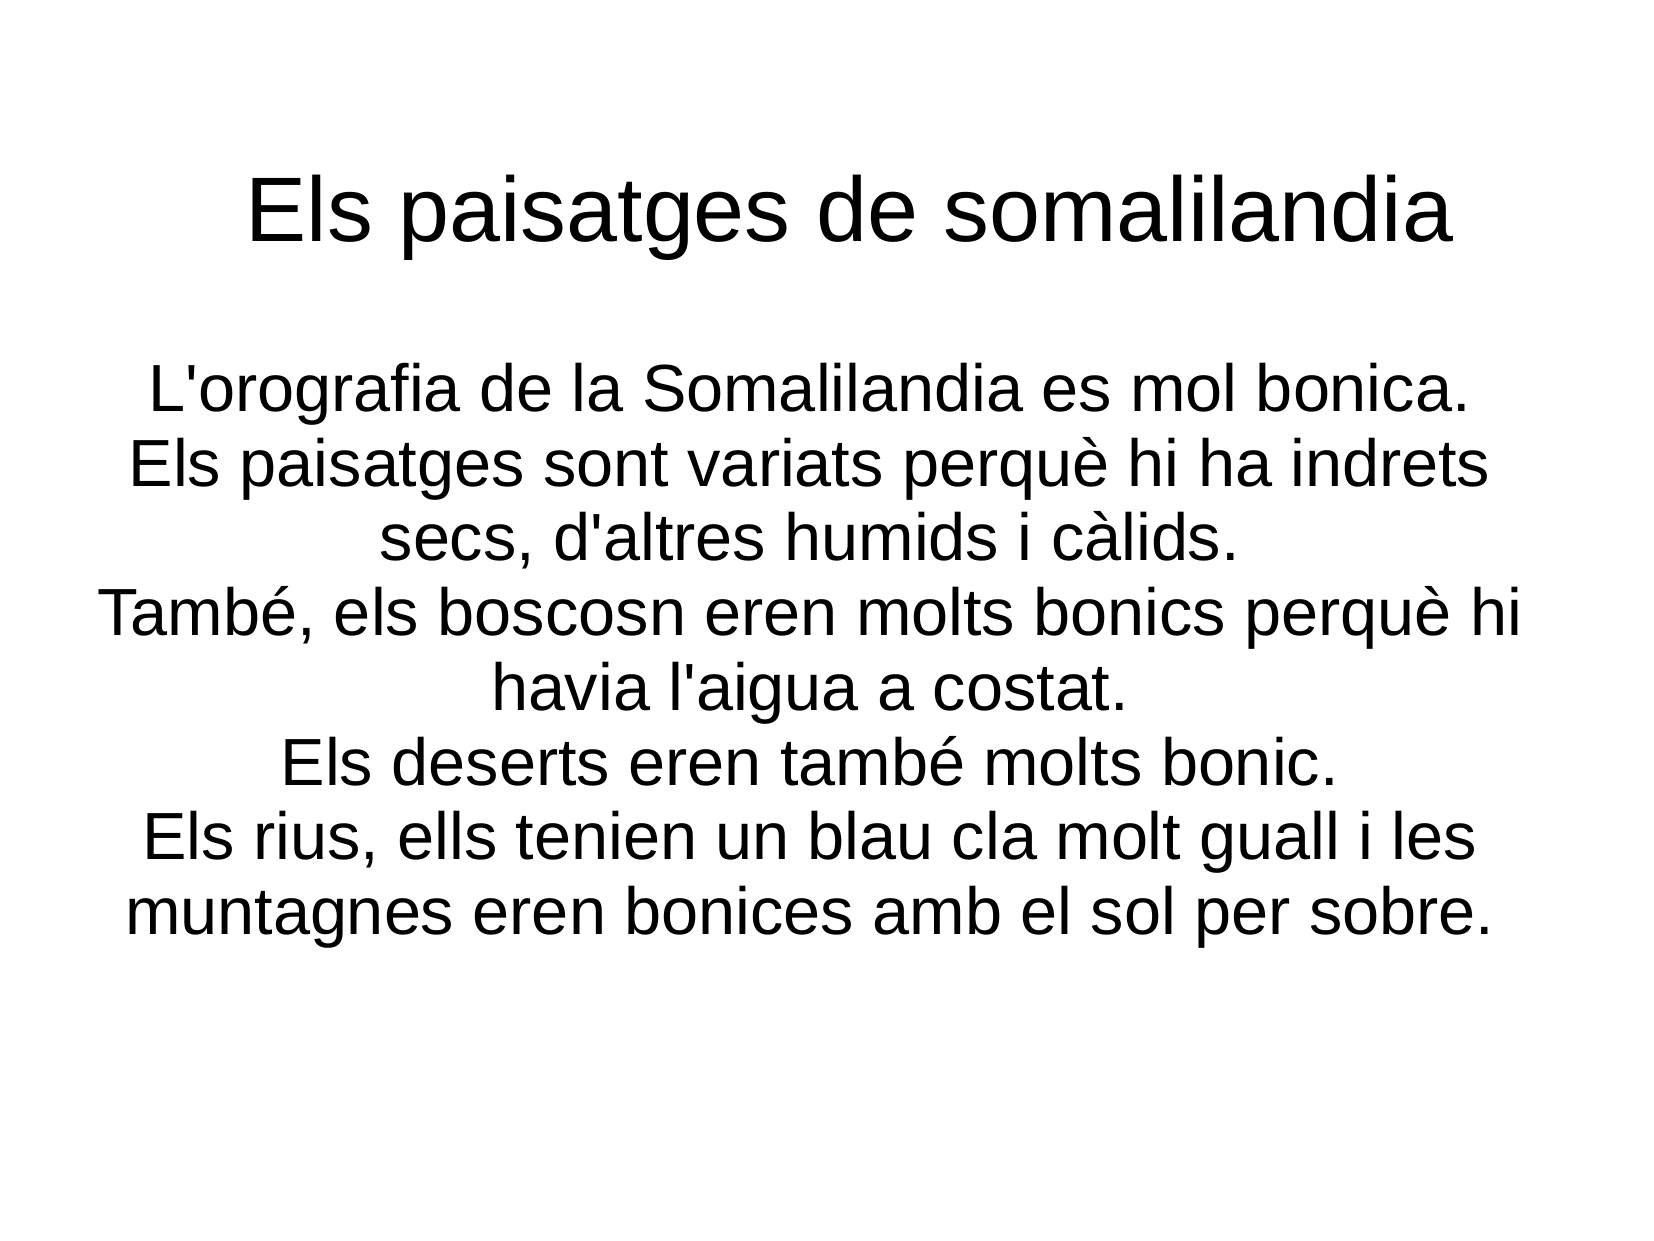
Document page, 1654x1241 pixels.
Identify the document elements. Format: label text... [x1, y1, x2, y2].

subtitle L'orografia de la Somalilandia es mol bonica. Els paisatges sont variats perquè hi ha indrets secs, d'altres humids i càlids. També, els boscosn eren molts bonics perquè hi havia l'aigua a costat. Els deserts eren també molts bonic. Els rius, ells tenien un blau cla molt guall i les muntagnes eren bonices amb el sol per sobre. [82, 290, 1538, 1010]
title Els paisatges de somalilandia [106, 106, 1595, 314]
